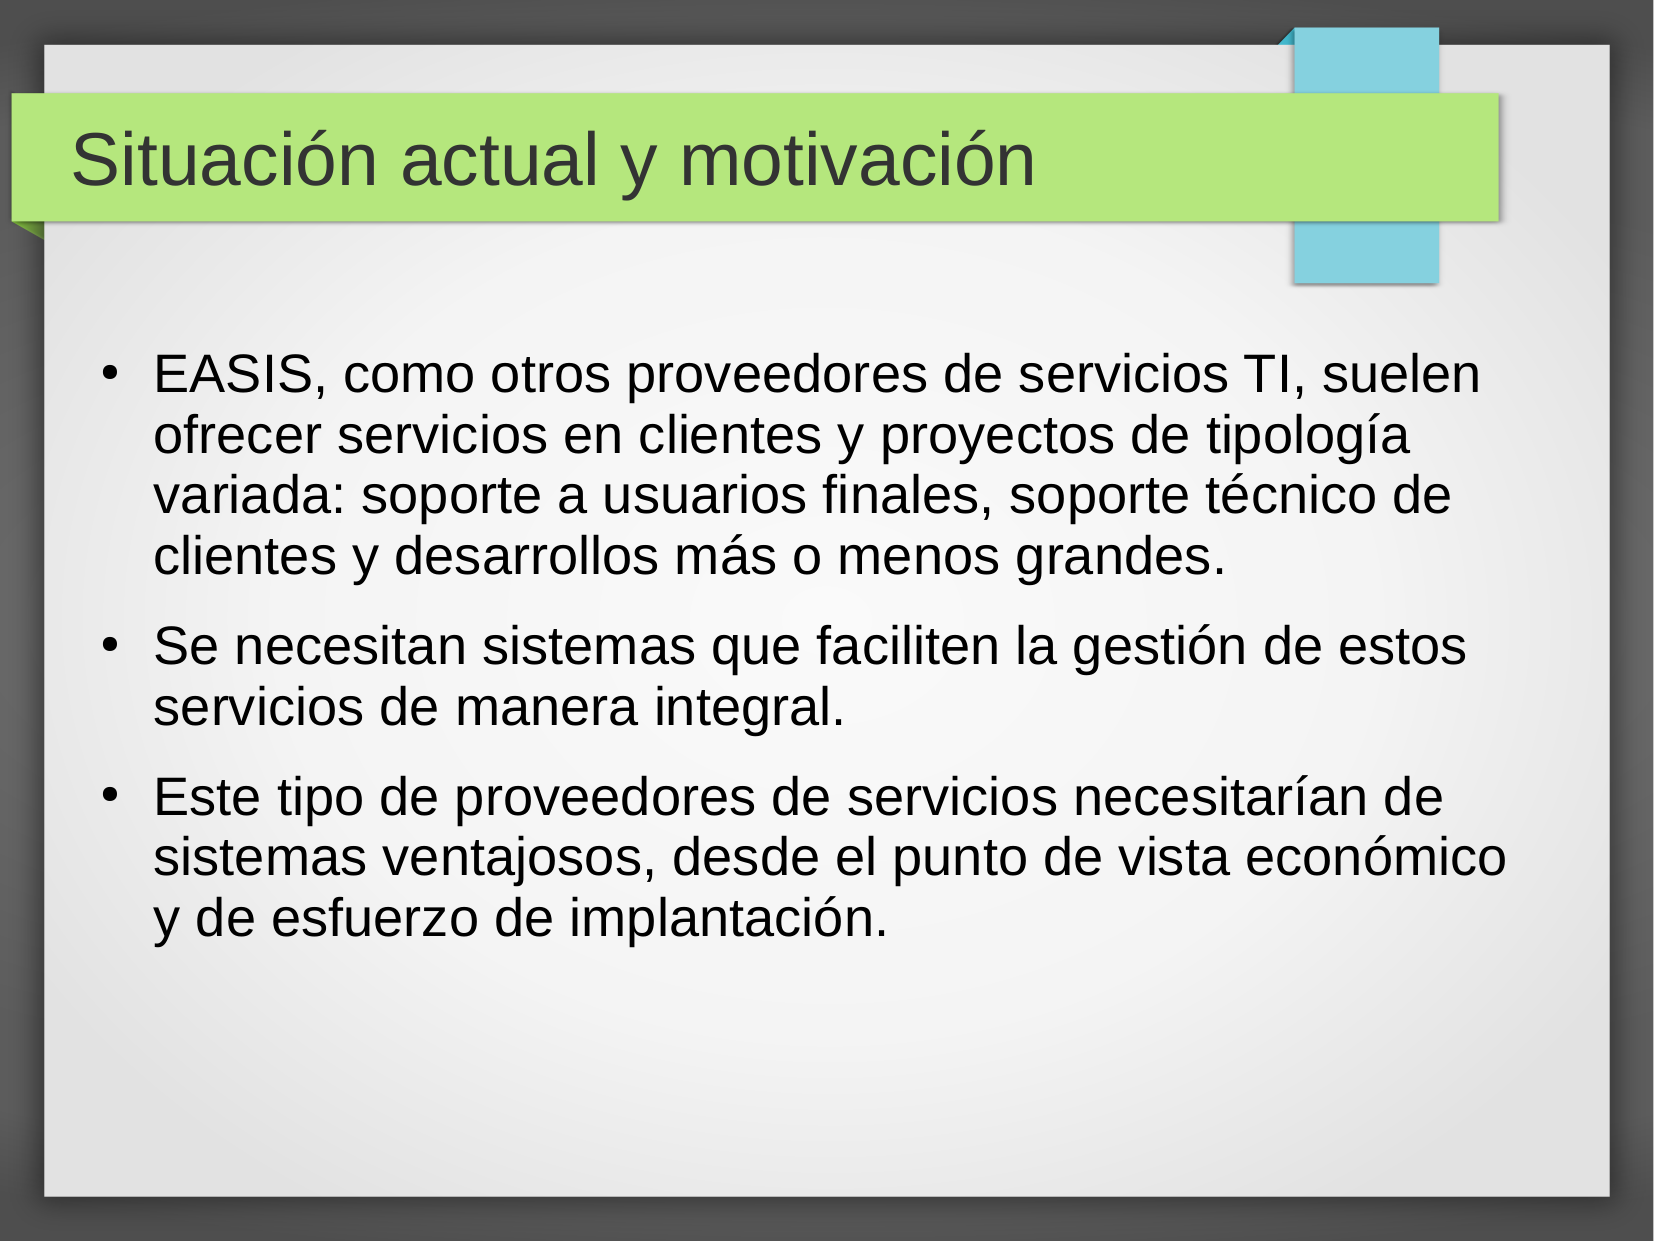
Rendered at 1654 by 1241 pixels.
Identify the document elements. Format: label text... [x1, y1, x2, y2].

picture [0, 0, 1654, 1241]
list EASIS, como otros proveedores de servicios TI, suelen ofrecer servicios en clientes y proyectos de tipología variada: soporte a usuarios finales, soporte técnico de clientes y desarrollos más o menos grandes. Se necesitan sistemas que faciliten la gestión de estos servicios de manera integral. Este tipo de proveedores de servicios necesitarían de sistemas ventajosos, desde el punto de vista económico y de esfuerzo de implantación. [82, 343, 1538, 1063]
title Situación actual y motivación [70, 106, 1229, 213]
